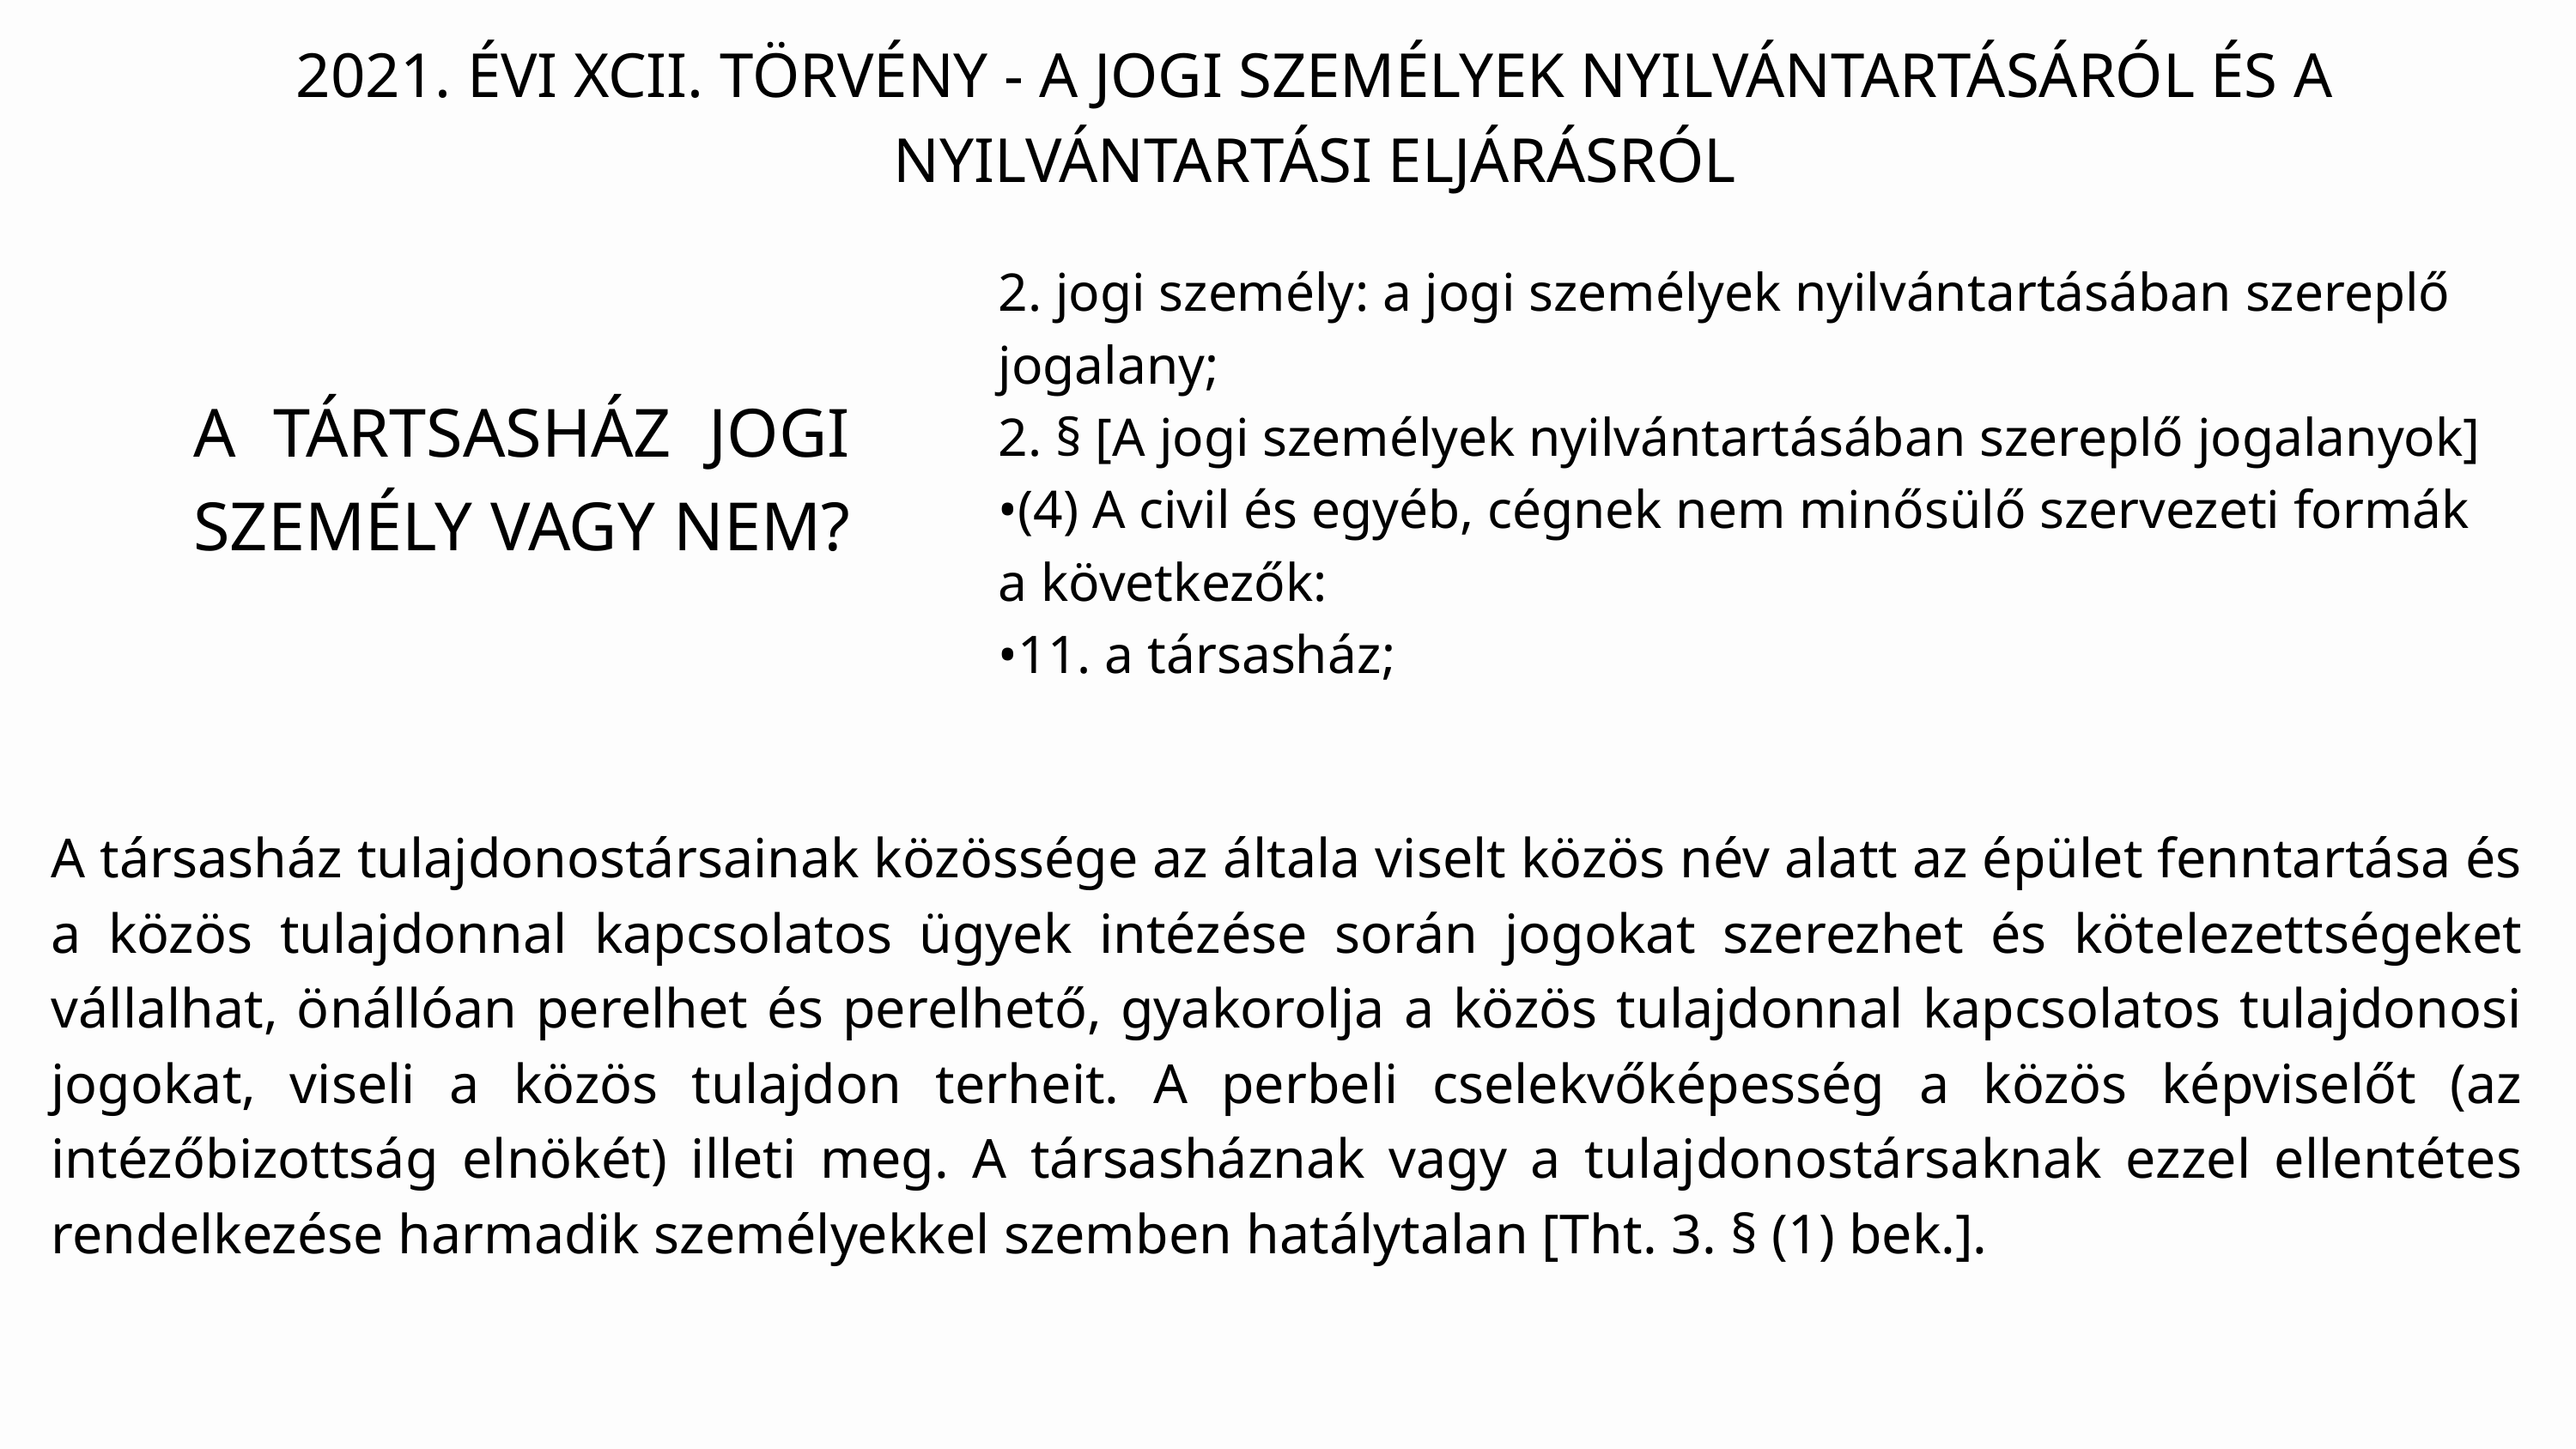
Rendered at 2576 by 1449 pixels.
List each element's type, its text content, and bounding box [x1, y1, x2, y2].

text_box A társasház tulajdonostársainak közössége az általa viselt közös név alatt az épület fenntartása és a közös tulajdonnal kapcsolatos ügyek intézése során jogokat szerezhet és kötelezettségeket vállalhat, önállóan perelhet és perelhető, gyakorolja a közös tulajdonnal kapcsolatos tulajdonosi jogokat, viseli a közös tulajdon terheit. A perbeli cselekvőképesség a közös képviselőt (az intézőbizottság elnökét) illeti meg. A társasháznak vagy a tulajdonostársaknak ezzel ellentétes rendelkezése harmadik személyekkel szemben hatálytalan [Tht. 3. § (1) bek.]. [51, 813, 2525, 1265]
text_box 2021. ÉVI XCII. TÖRVÉNY - A JOGI SZEMÉLYEK NYILVÁNTARTÁSÁRÓL ÉS A NYILVÁNTARTÁSI ELJÁRÁSRÓL [144, 24, 2486, 195]
text_box A TÁRTSASHÁZ JOGI SZEMÉLY VAGY NEM? [193, 377, 851, 658]
text_box 2. jogi személy: a jogi személyek nyilvántartásában szereplő jogalany; 2. § [A jogi személyek nyilvántartásában szereplő jogalanyok] •(4) A civil és egyéb, cégnek nem minősülő szervezeti formák a következők: •11. a társasház; [998, 249, 2486, 752]
